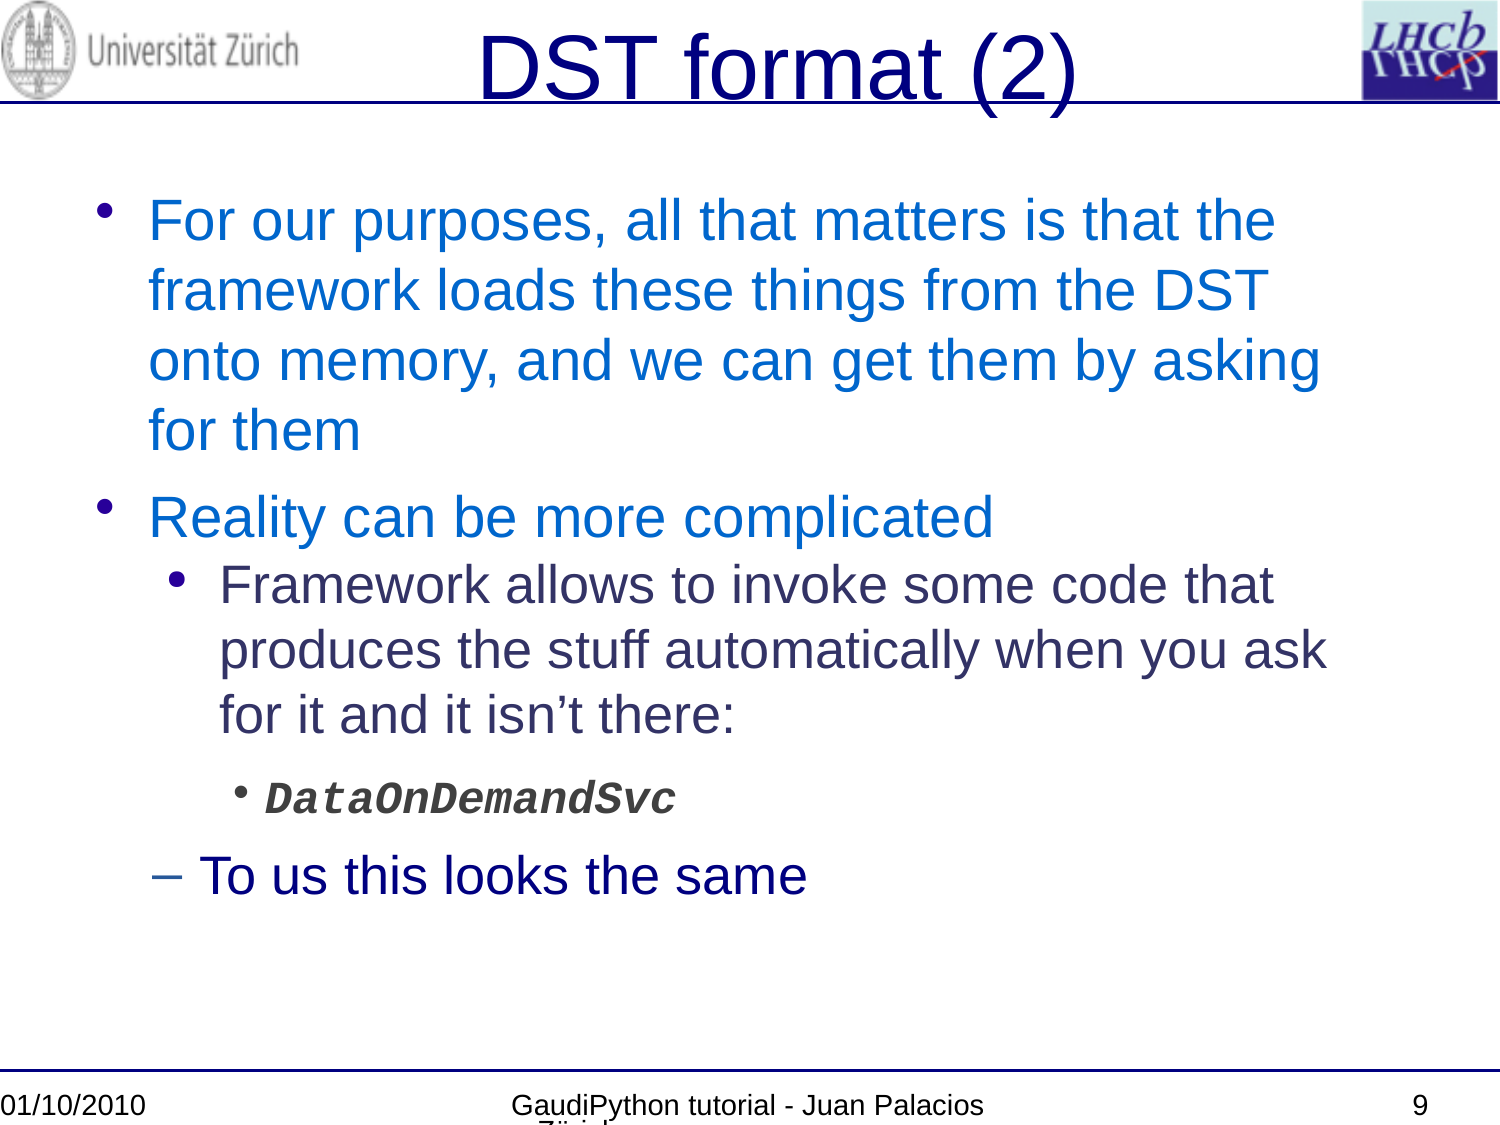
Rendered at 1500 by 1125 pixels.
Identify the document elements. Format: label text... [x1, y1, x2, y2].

list For our purposes, all that matters is that the framework loads these things from the DST onto memory, and we can get them by asking for them Reality can be more complicated Framework allows to invoke some code that produces the stuff automatically when you ask for it and it isn’t there: DataOnDemandSvc To us this looks the same [62, 174, 1375, 1026]
picture [1360, 0, 1500, 101]
picture [0, 0, 224, 101]
title DST format (2) [224, 0, 1300, 126]
